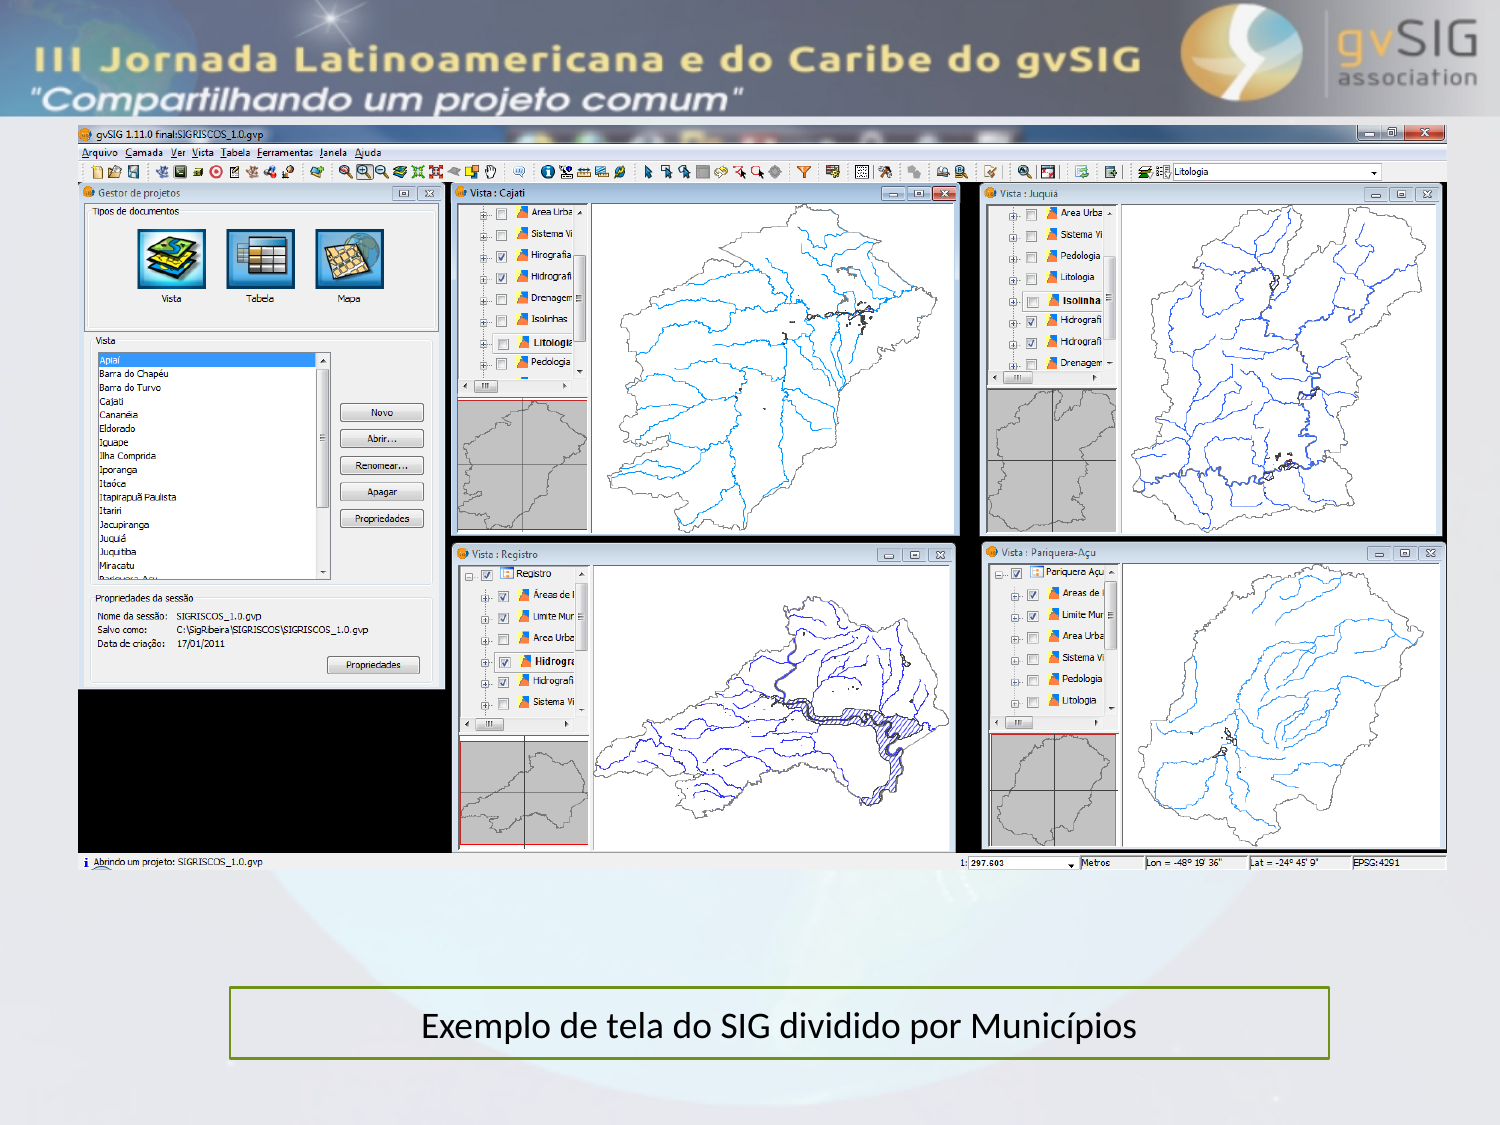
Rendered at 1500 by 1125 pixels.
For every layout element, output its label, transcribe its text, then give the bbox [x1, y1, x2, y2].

text_box Exemplo de tela do SIG dividido por Municípios [230, 988, 1329, 1059]
picture [0, 0, 1500, 1125]
